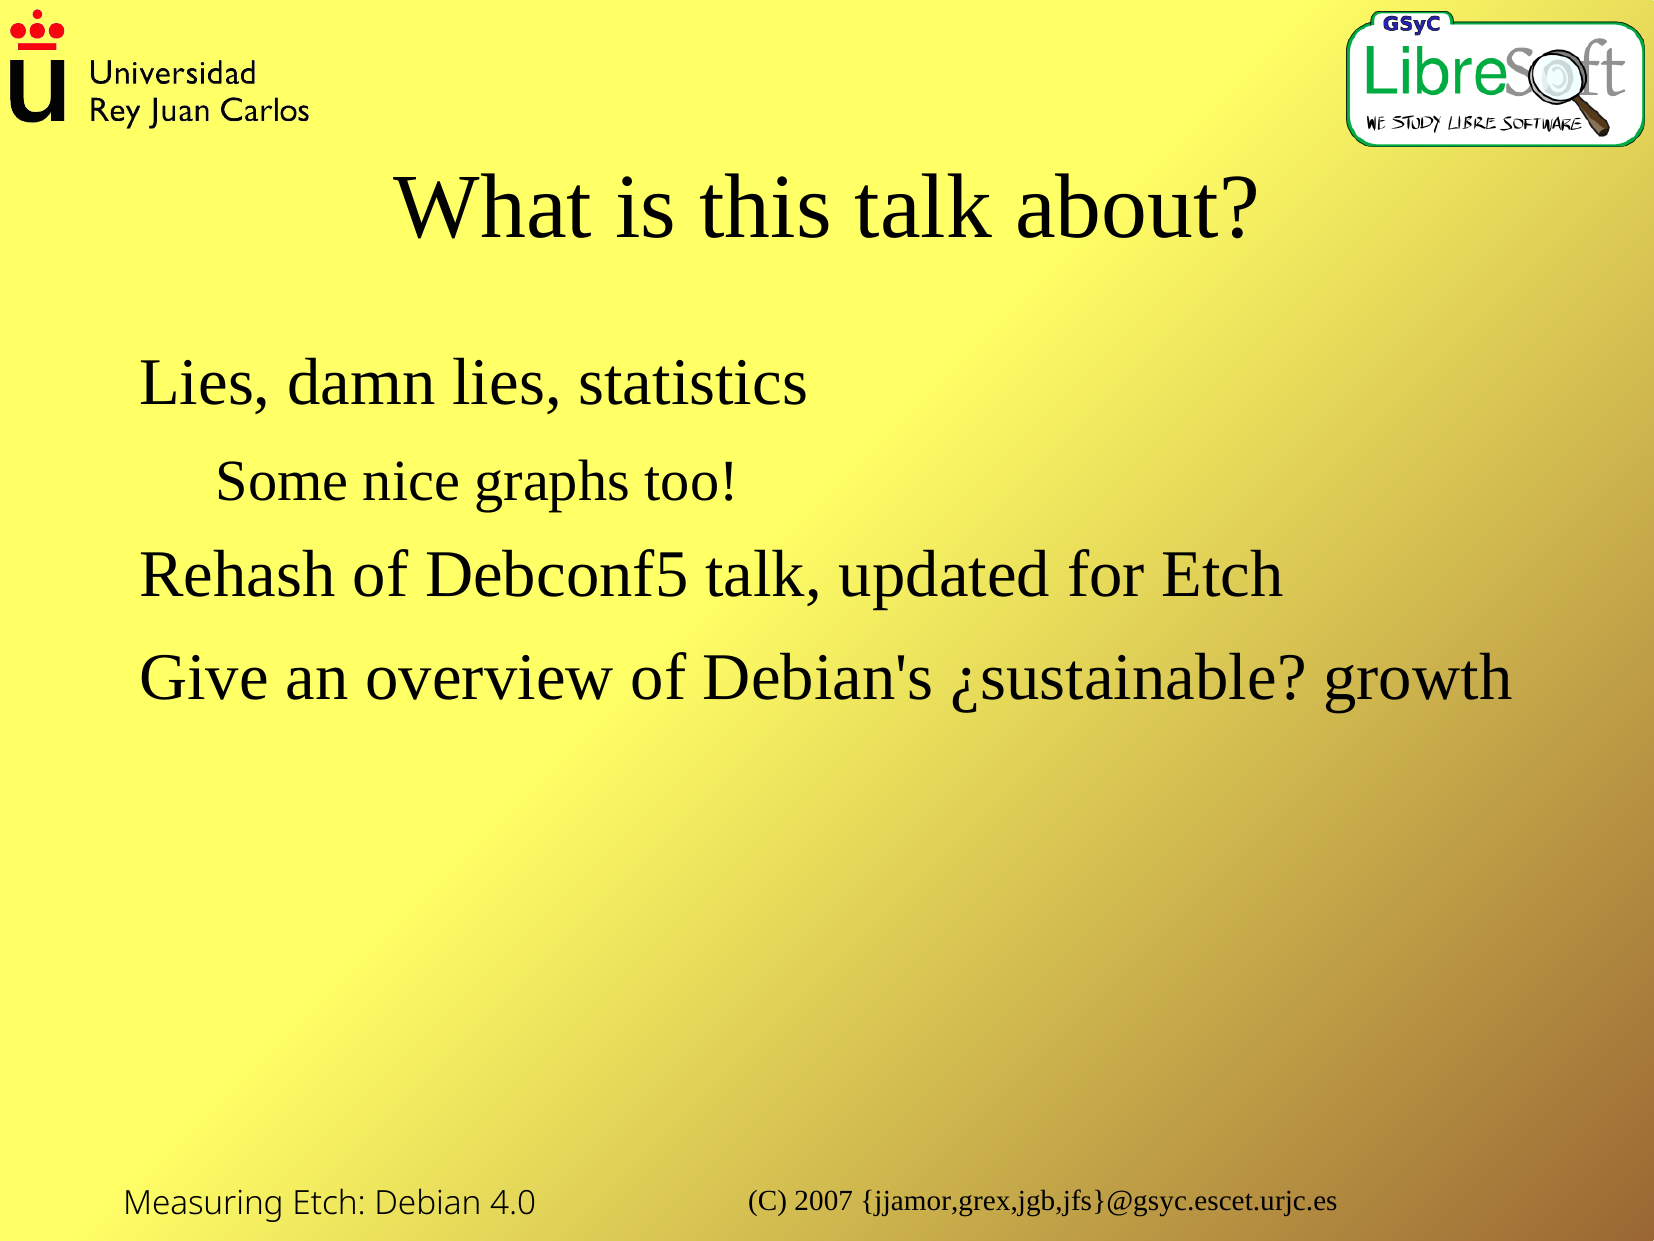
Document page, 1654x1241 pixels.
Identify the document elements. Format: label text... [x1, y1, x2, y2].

picture [10, 9, 309, 129]
title What is this talk about? [121, 102, 1534, 310]
picture [1346, 11, 1645, 147]
list Lies, damn lies, statistics Some nice graphs too! Rehash of Debconf5 talk, updated for Etch Give an overview of Debian's ¿sustainable? growth [121, 344, 1534, 1201]
